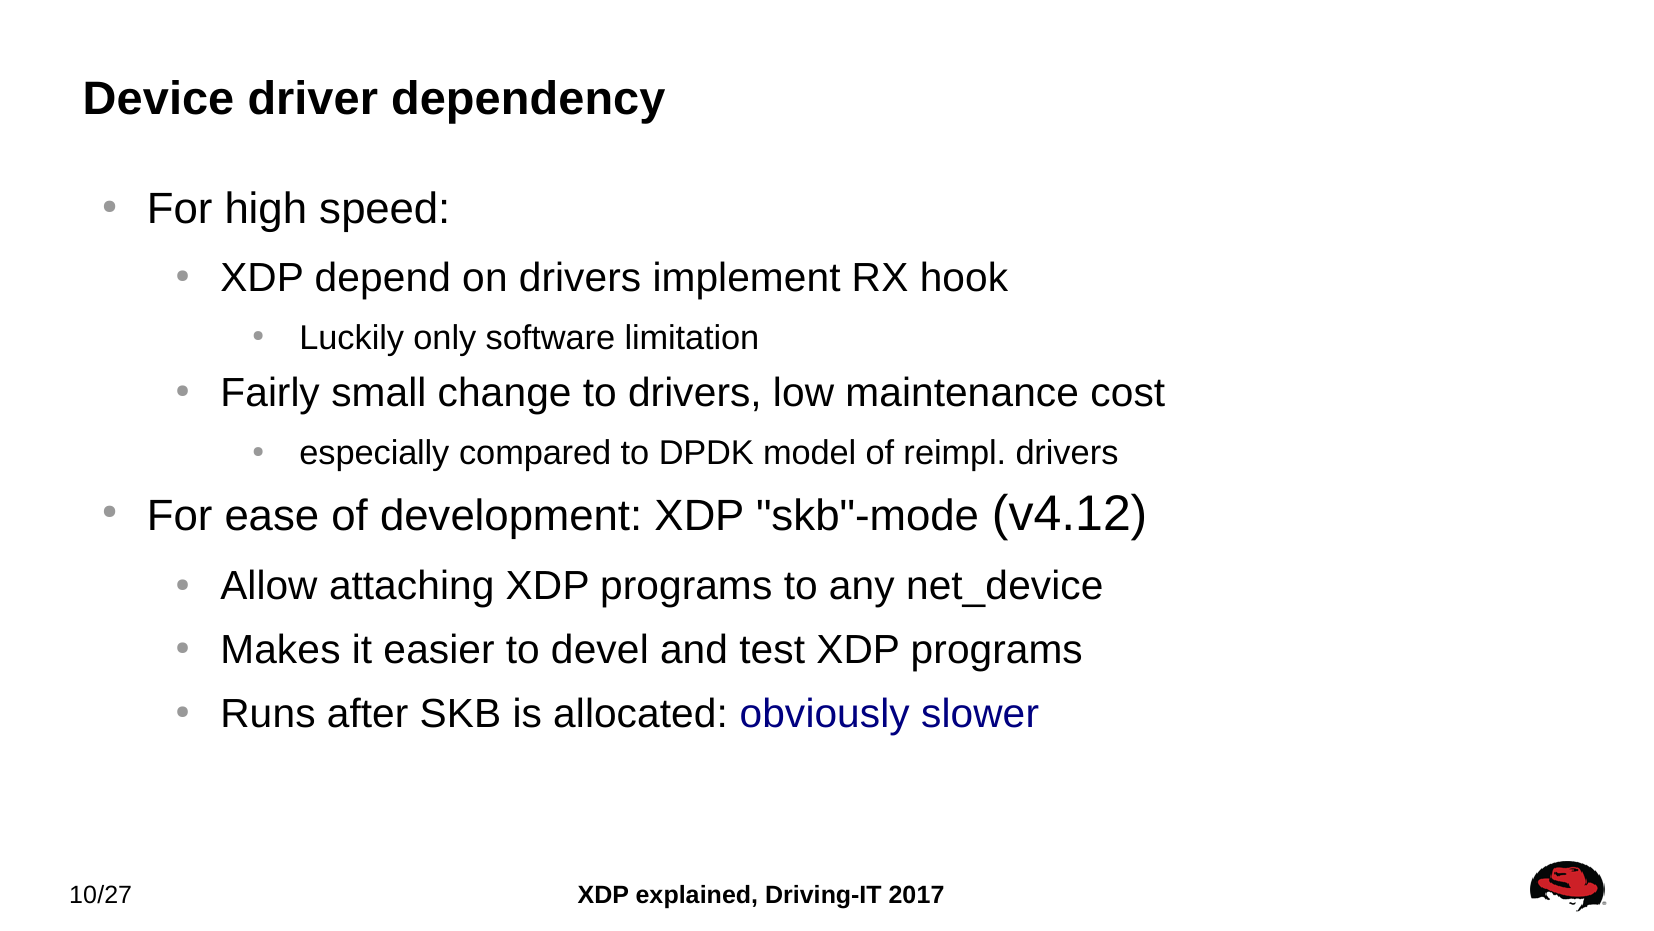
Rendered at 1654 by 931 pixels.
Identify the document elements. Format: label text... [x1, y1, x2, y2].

text_box [82, 28, 1571, 169]
picture [1529, 859, 1613, 918]
list For high speed: XDP depend on drivers implement RX hook Luckily only software limitation Fairly small change to drivers, low maintenance cost especially compared to DPDK model of reimpl. drivers For ease of development: XDP "skb"-mode (v4.12) Allow attaching XDP programs to any net_device Makes it easier to devel and test XDP programs Runs after SKB is allocated: obviously slower [86, 183, 1575, 779]
